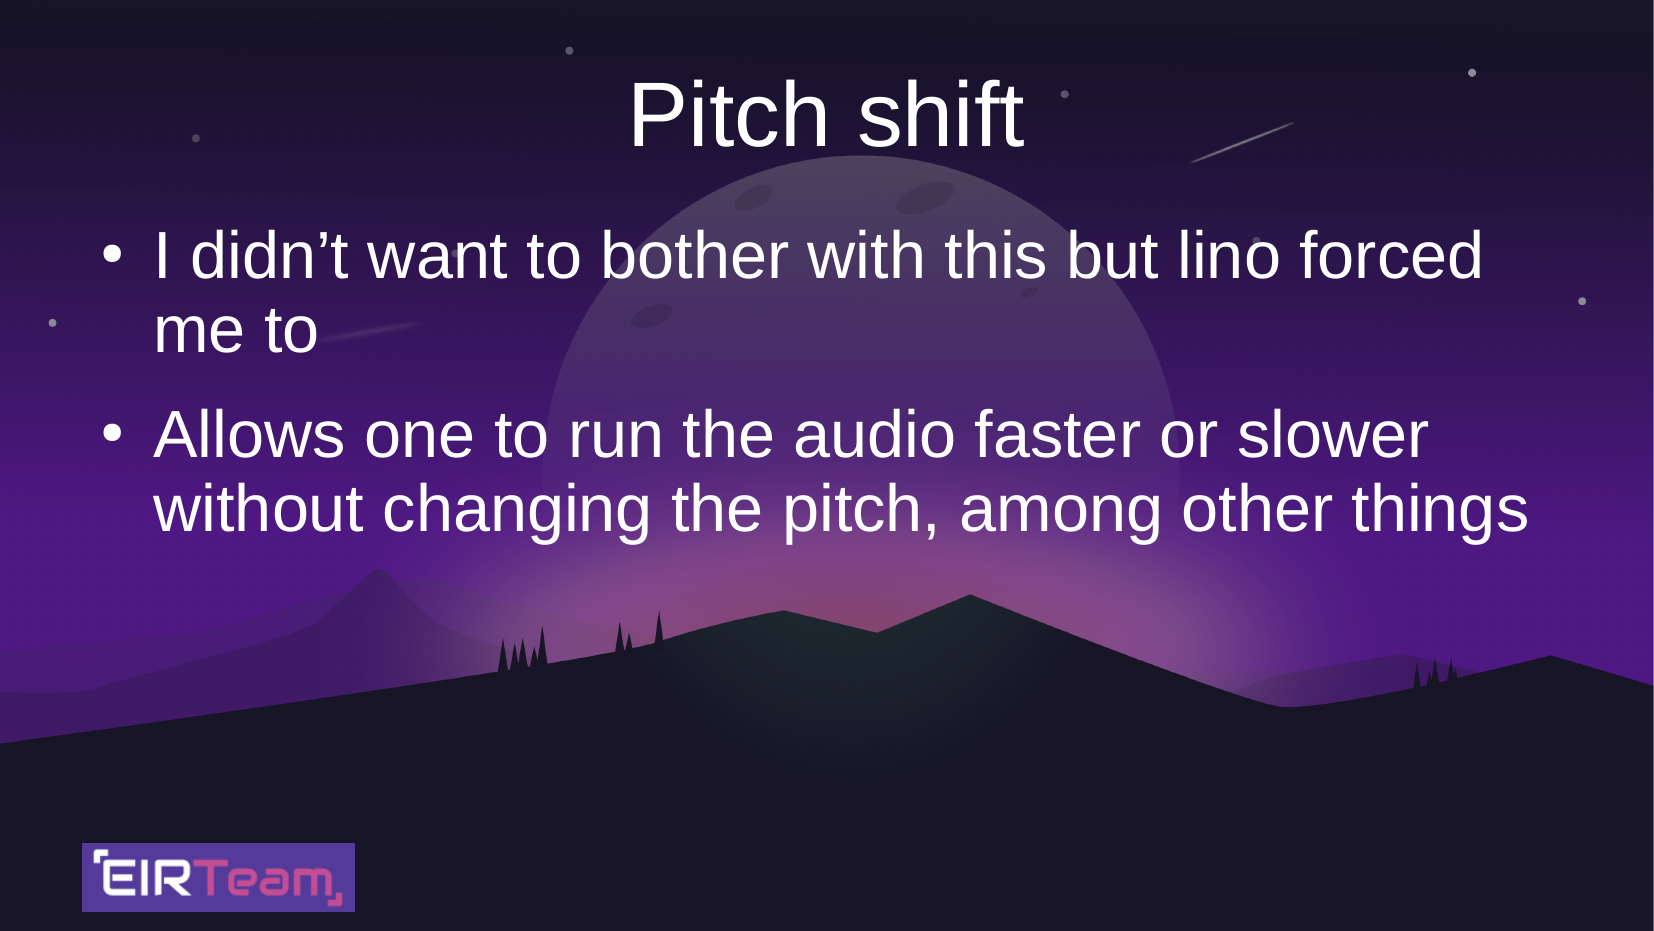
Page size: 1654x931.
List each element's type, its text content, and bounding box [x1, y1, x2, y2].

title Pitch shift [82, 37, 1571, 193]
picture [0, 0, 1654, 931]
list I didn’t want to bother with this but lino forced me to Allows one to run the audio faster or slower without changing the pitch, among other things [82, 217, 1571, 758]
